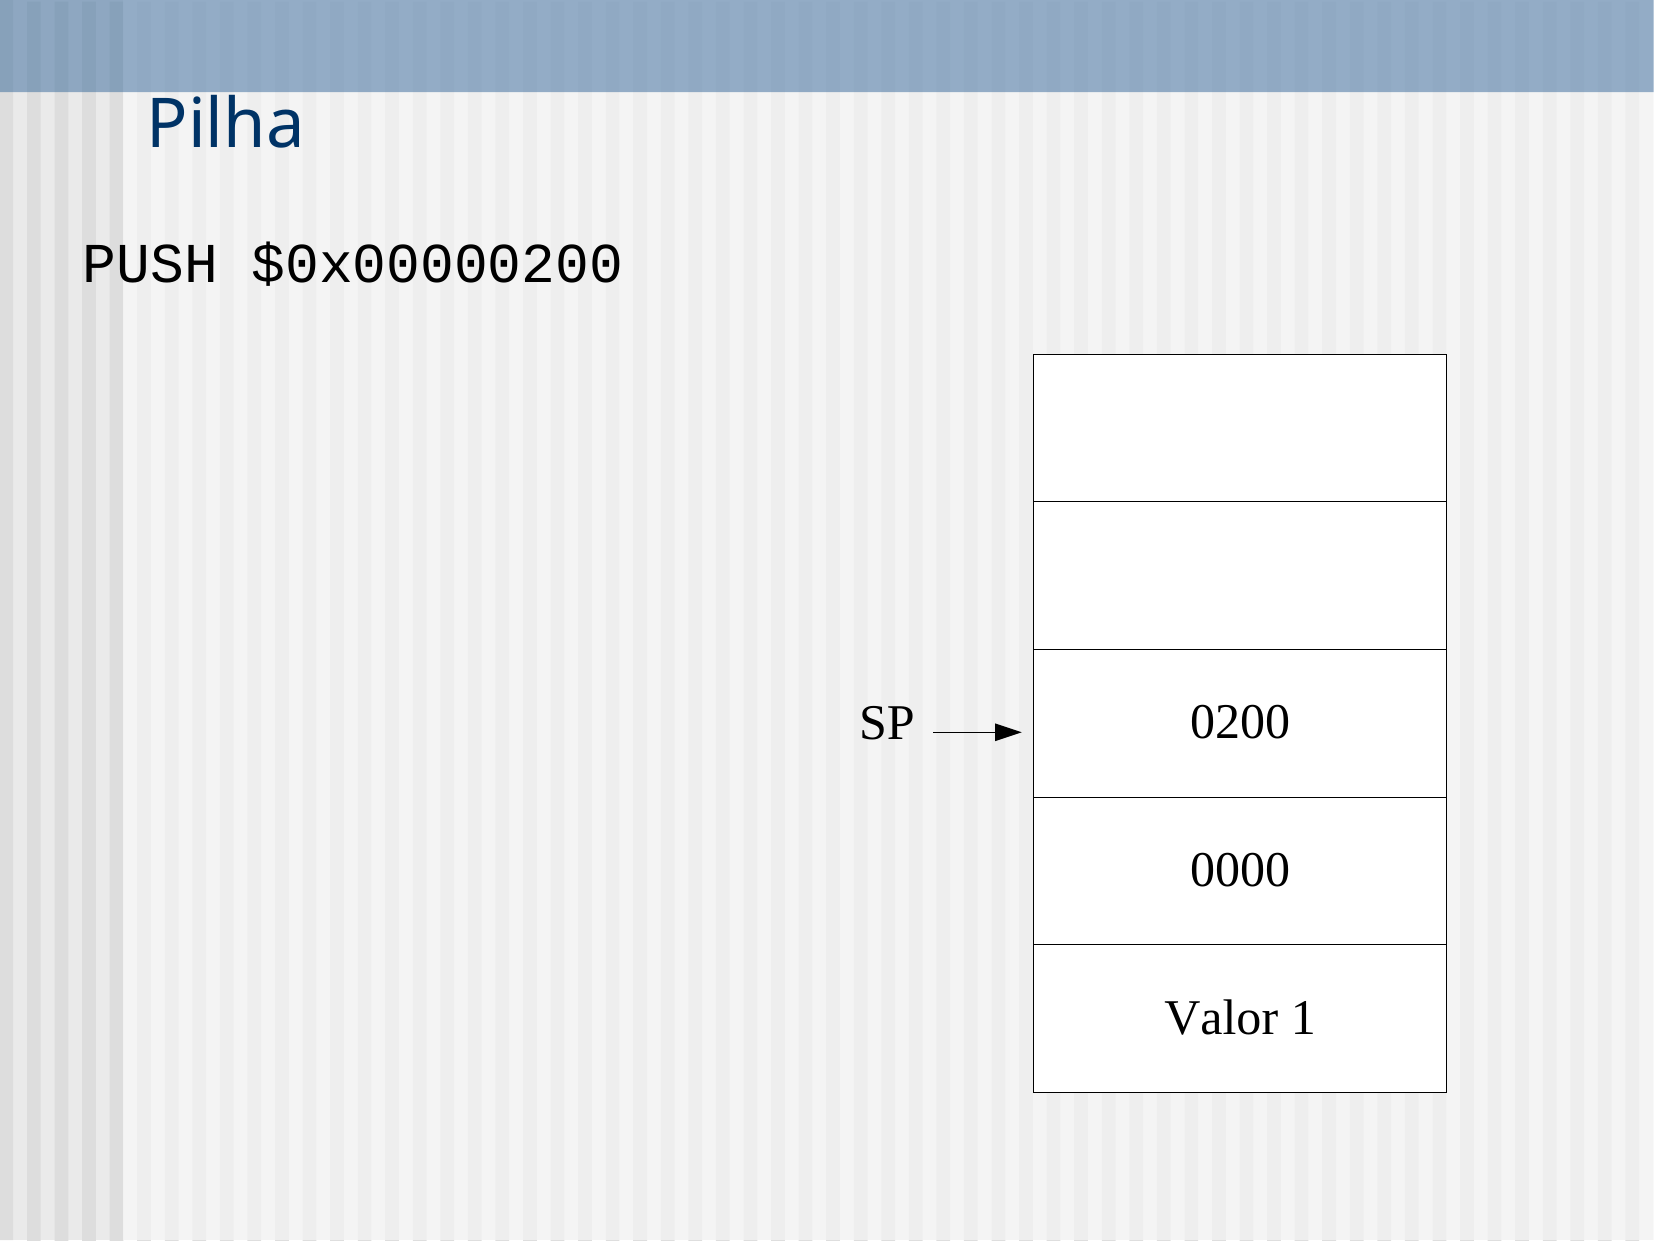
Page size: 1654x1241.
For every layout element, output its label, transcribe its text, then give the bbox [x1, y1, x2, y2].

text_box Valor 1 [1033, 944, 1447, 1093]
text_box [1033, 354, 1447, 649]
text_box 0200 [1033, 649, 1447, 797]
text_box 0000 [1033, 797, 1447, 944]
title Pilha [146, 36, 1536, 204]
list PUSH $0x00000200 [82, 236, 1571, 1094]
text_box SP [844, 690, 934, 762]
